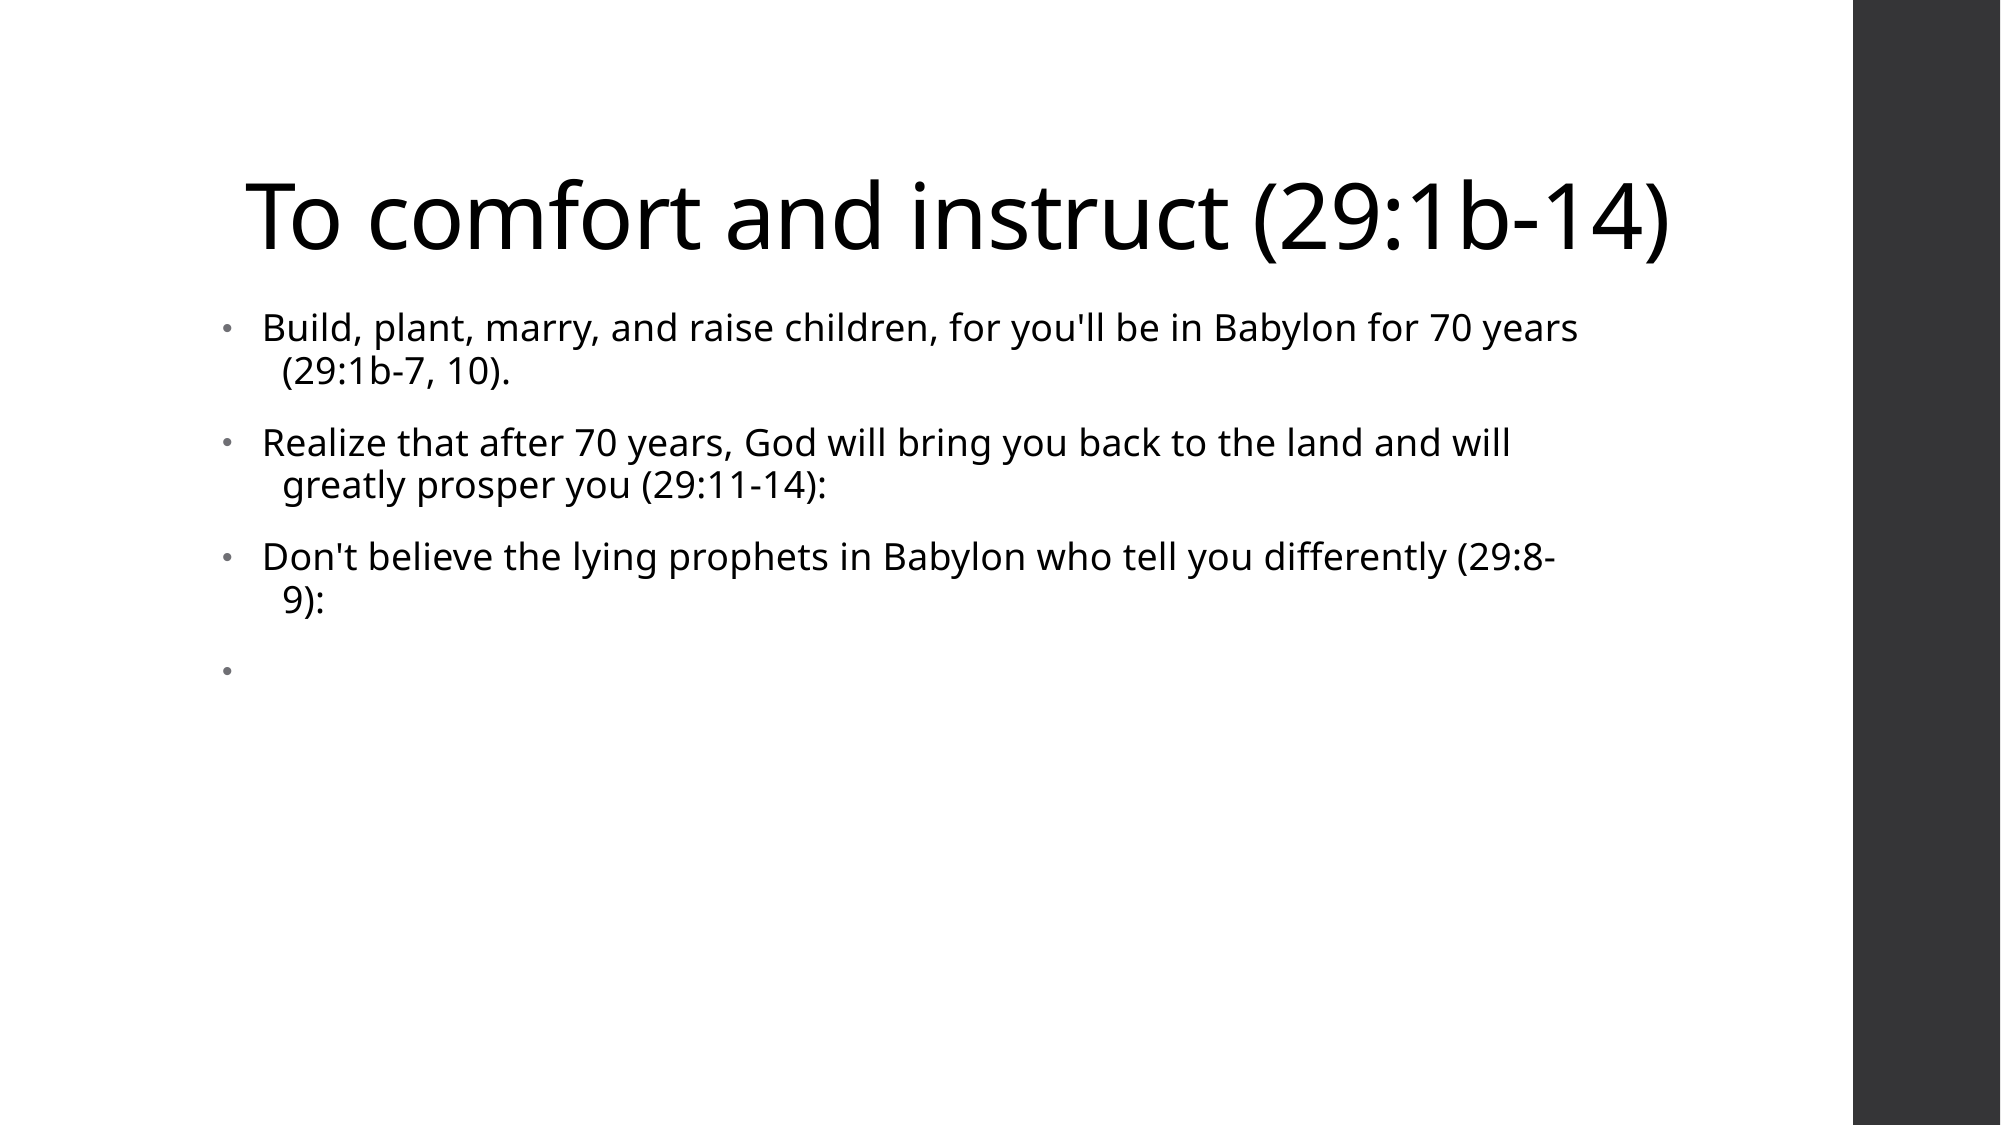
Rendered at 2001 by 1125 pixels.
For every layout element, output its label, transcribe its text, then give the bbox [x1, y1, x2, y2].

title To comfort and instruct (29:1b-14) [206, 60, 1797, 278]
list Build, plant, marry, and raise children, for you'll be in Babylon for 70 years (29:1b-7, 10). Realize that after 70 years, God will bring you back to the land and will greatly prosper you (29:11-14): Don't believe the lying prophets in Babylon who tell you differently (29:8-9): [206, 299, 1617, 1014]
